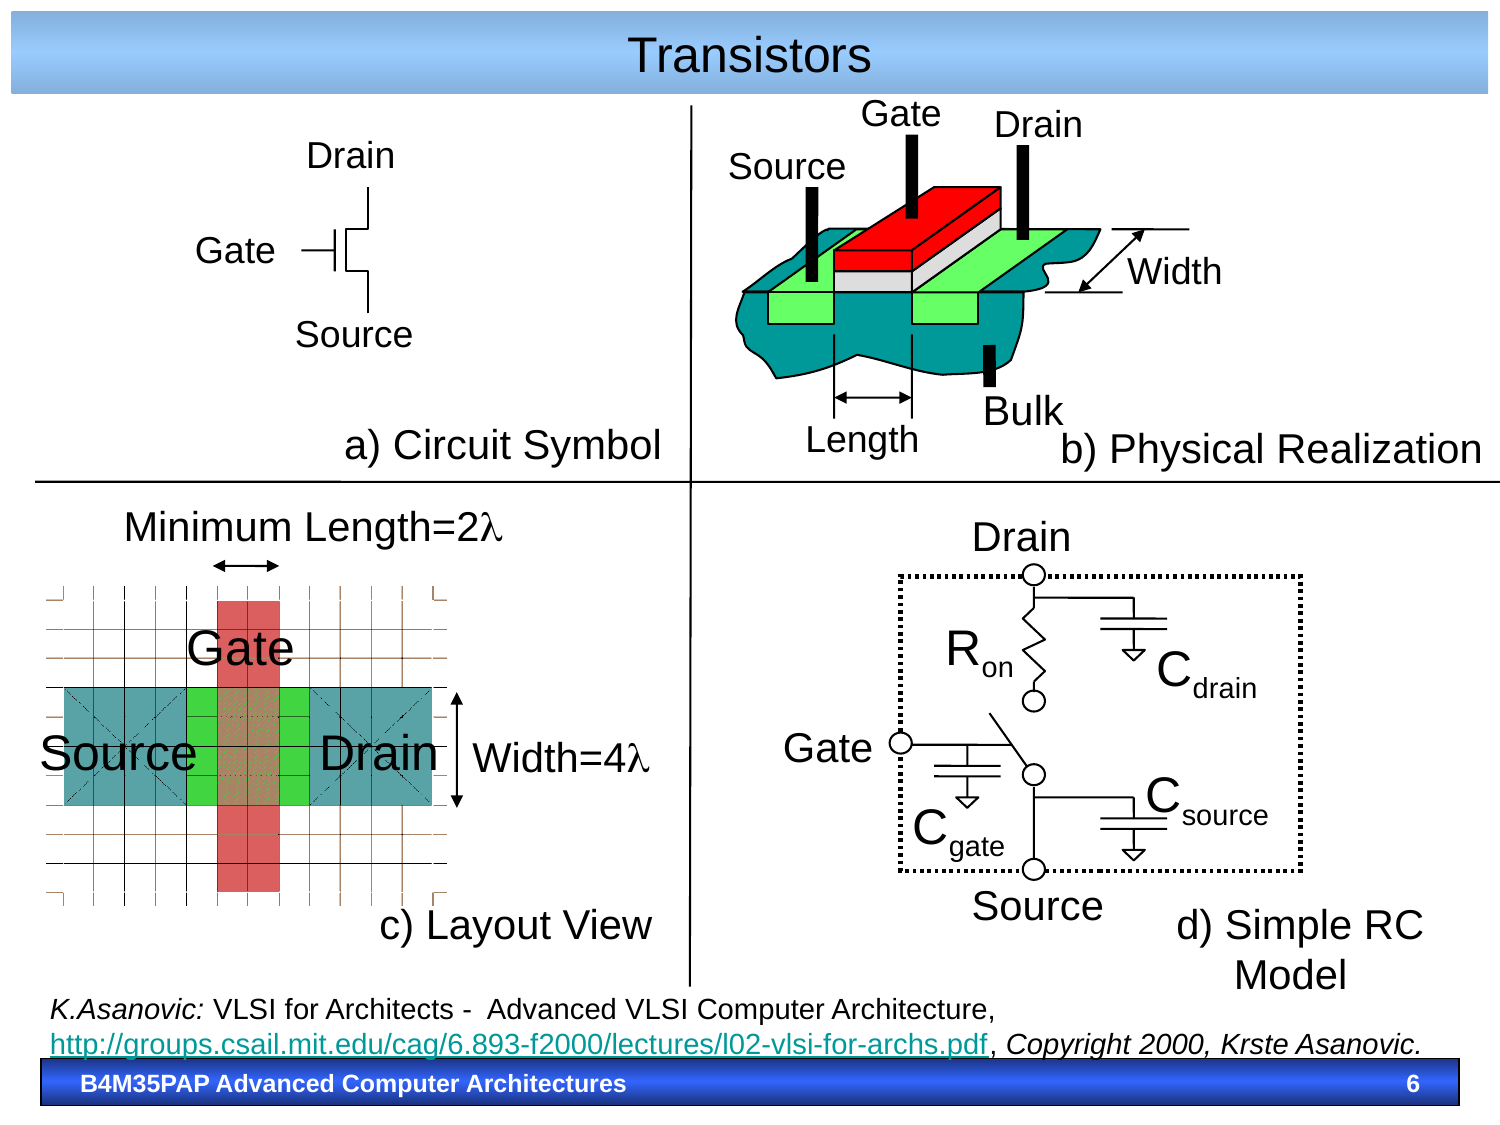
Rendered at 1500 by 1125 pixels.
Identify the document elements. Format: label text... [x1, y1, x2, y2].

text_box Source [24, 713, 213, 788]
text_box Gate [768, 713, 889, 779]
text_box Cgate [897, 786, 1021, 870]
text_box [736, 187, 1101, 379]
text_box [1022, 568, 1045, 586]
title Transistors [11, 11, 1489, 94]
text_box [1022, 858, 1045, 871]
text_box Source [956, 871, 1120, 936]
text_box Drain [956, 502, 1087, 568]
text_box Gate [845, 81, 957, 142]
text_box d) Simple RC Model [1161, 890, 1451, 1006]
text_box Source [280, 302, 429, 363]
text_box Drain [291, 124, 411, 184]
text_box Width [1112, 239, 1238, 300]
text_box Cdrain [1141, 628, 1273, 713]
text_box Drain [979, 92, 1099, 153]
text_box b) Physical Realization [1045, 414, 1499, 480]
text_box Ron [930, 607, 1029, 692]
text_box a) Circuit Symbol [329, 410, 678, 475]
text_box Width=4l [457, 723, 665, 789]
text_box Gate [180, 218, 291, 279]
text_box K.Asanovic: VLSI for Architects - Advanced VLSI Computer Architecture, http://groups.csail.mit.edu/cag/6.893-f2000/lectures/l02-vlsi-for-archs.pdf, Copyright 2000, Krste Asanovic. [35, 982, 1500, 1108]
text_box Gate [171, 607, 310, 683]
text_box Length [790, 408, 935, 468]
picture [46, 586, 447, 906]
text_box Bulk [967, 376, 1079, 442]
text_box Source [713, 134, 862, 195]
text_box [1022, 764, 1045, 786]
text_box [889, 732, 912, 754]
text_box Drain [304, 713, 454, 788]
text_box Minimum Length=2l [108, 492, 518, 558]
text_box c) Layout View [364, 890, 668, 956]
text_box Csource [1131, 755, 1285, 839]
